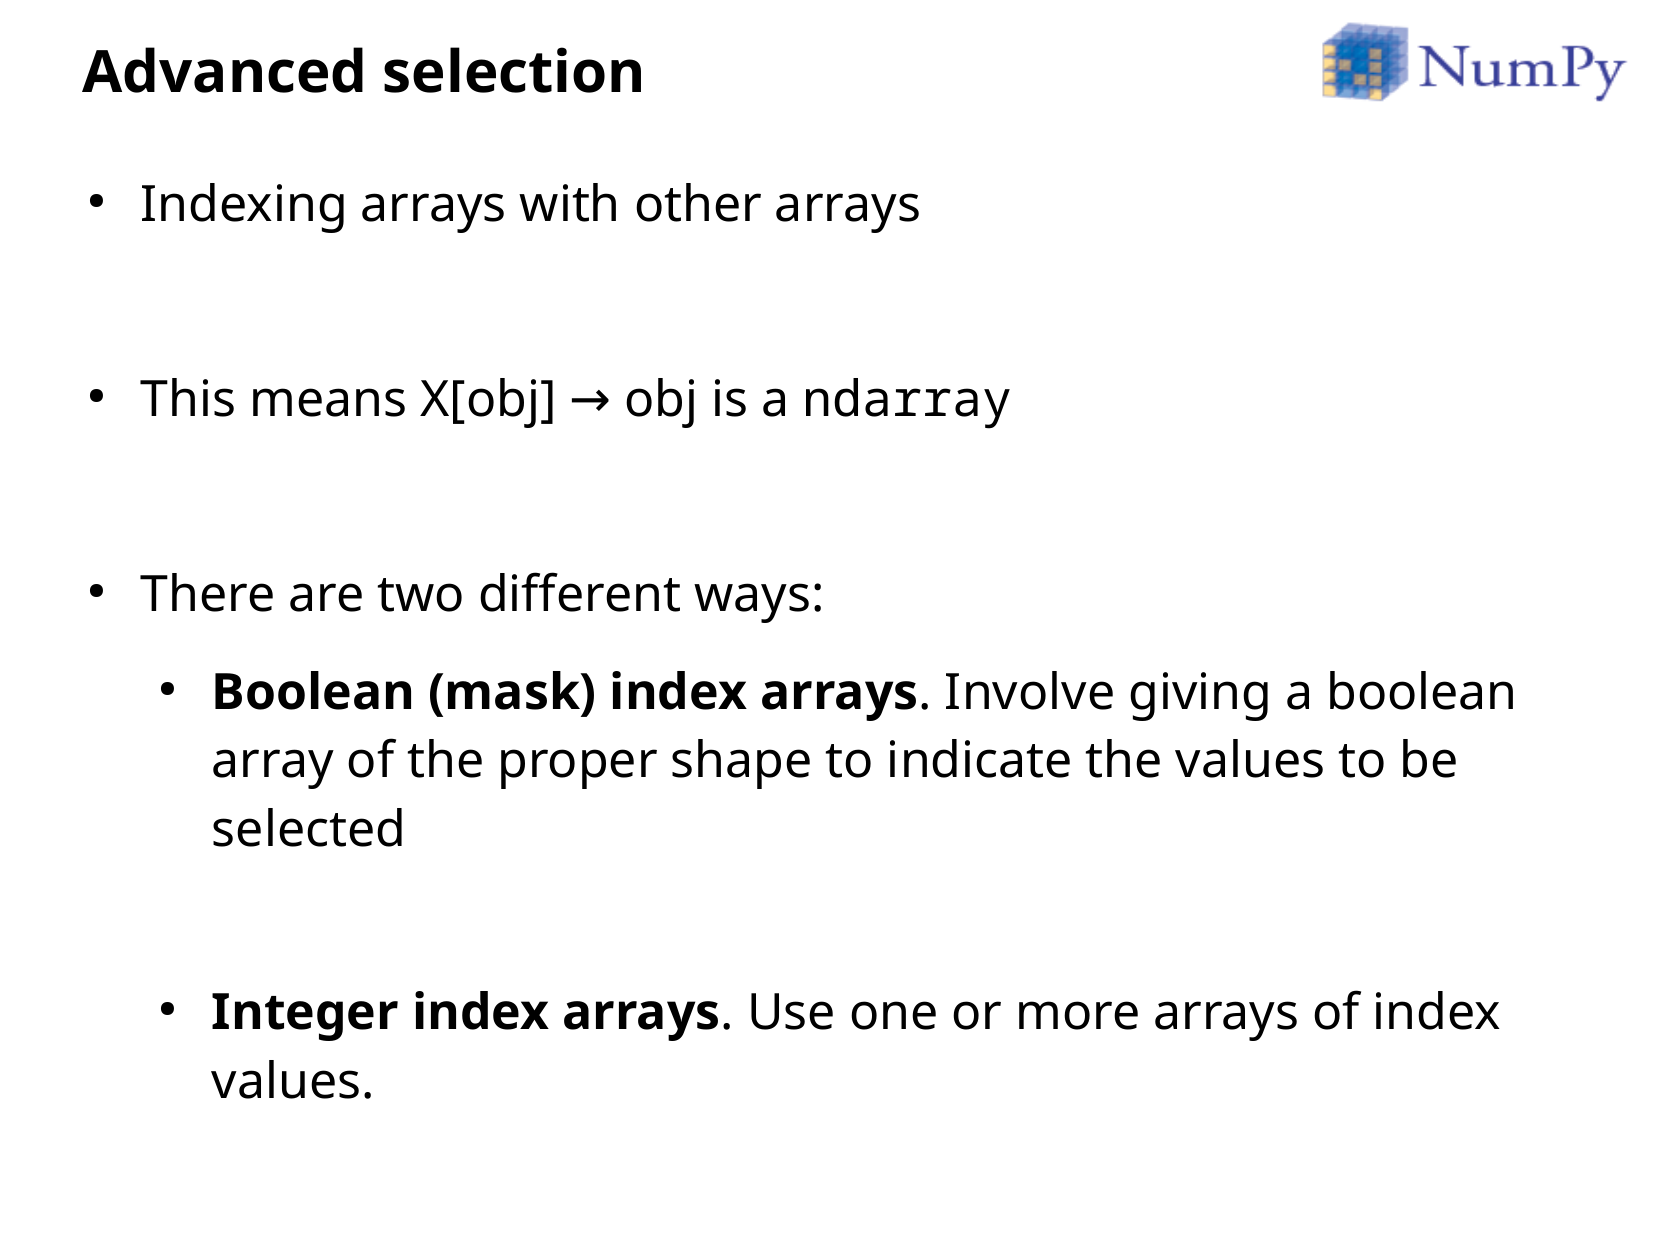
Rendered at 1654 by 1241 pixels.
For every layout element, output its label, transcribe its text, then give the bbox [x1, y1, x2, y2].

picture [1302, 13, 1635, 113]
title Advanced selection [82, 15, 1571, 125]
list Indexing arrays with other arrays This means X[obj] → obj is a ndarray There are two different ways: Boolean (mask) index arrays. Involve giving a boolean array of the proper shape to indicate the values to be selected Integer index arrays. Use one or more arrays of index values. [70, 167, 1613, 1224]
